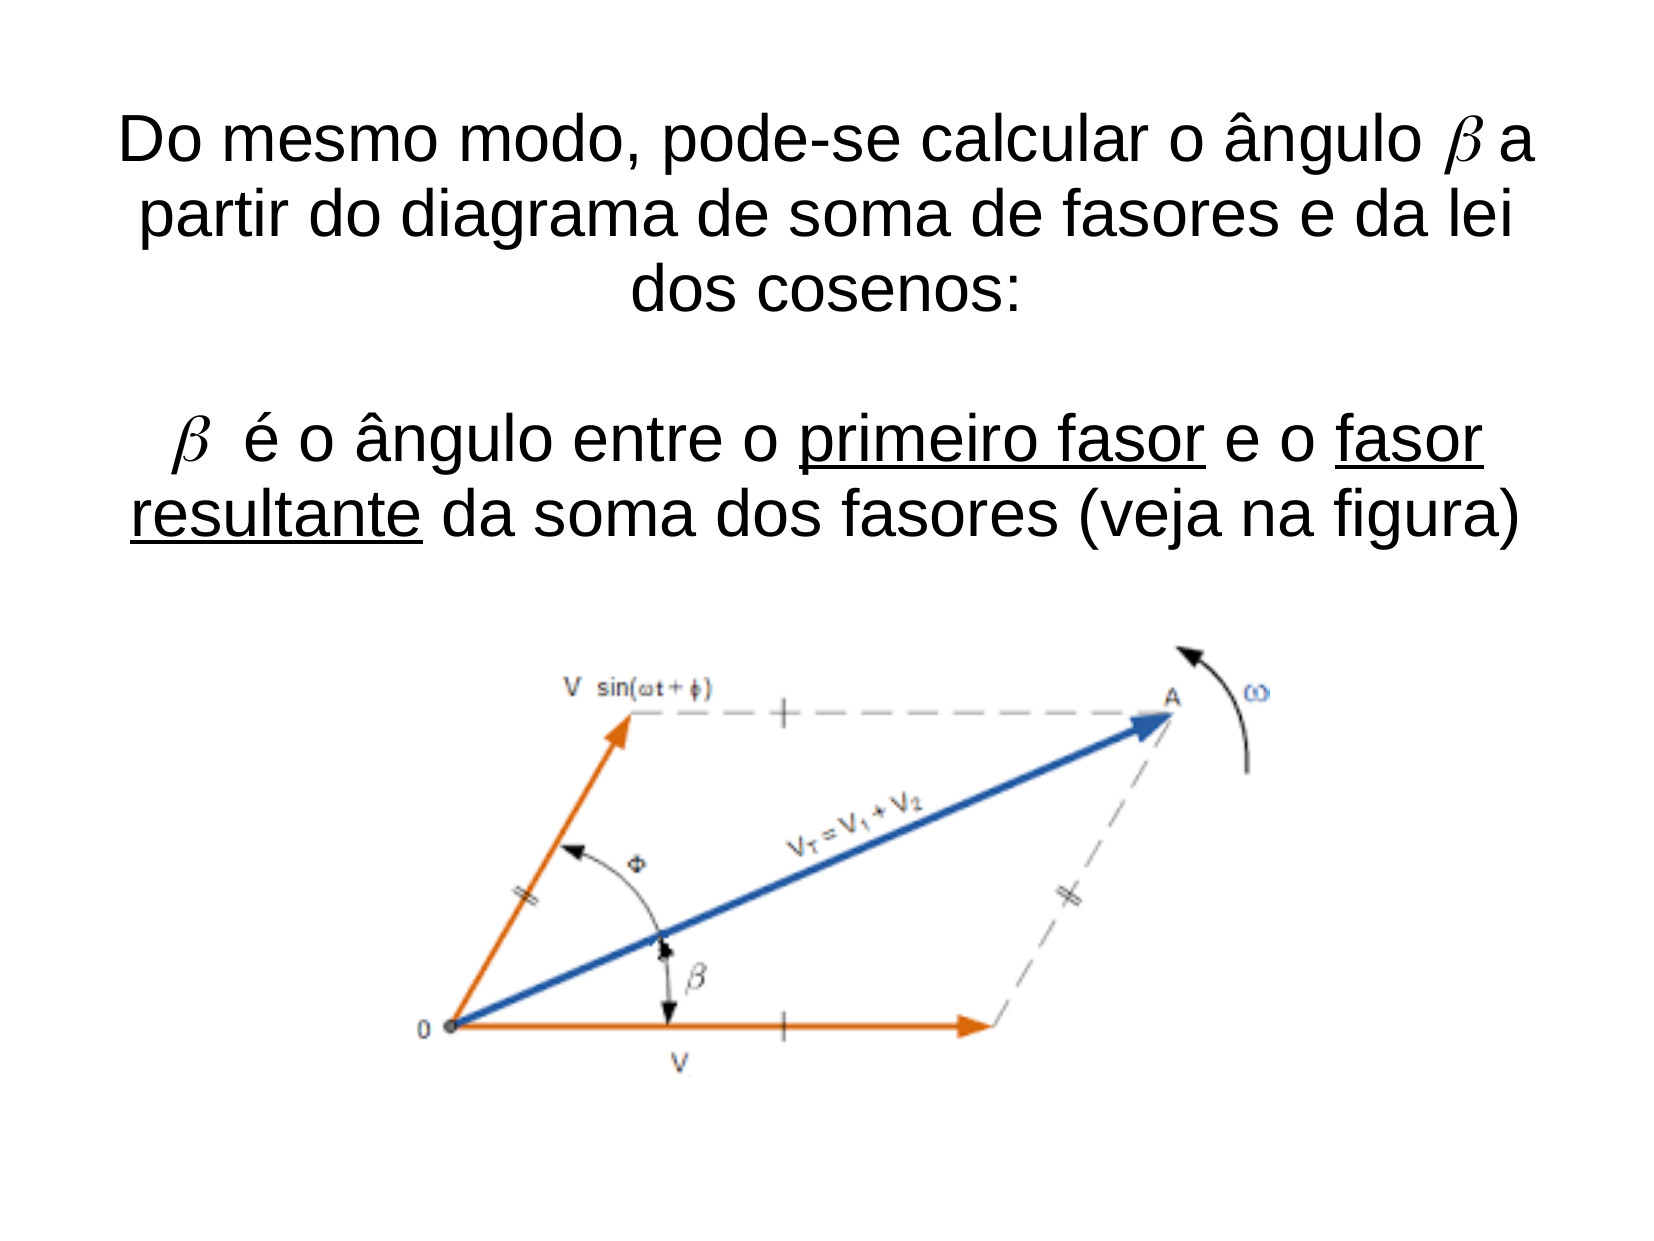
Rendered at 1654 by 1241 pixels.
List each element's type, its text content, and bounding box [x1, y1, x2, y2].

picture [417, 645, 1270, 1083]
subtitle Do mesmo modo, pode-se calcular o ângulo b a partir do diagrama de soma de fasores e da lei dos cosenos: b é o ângulo entre o primeiro fasor e o fasor resultante da soma dos fasores (veja na figura) [82, 49, 1571, 603]
